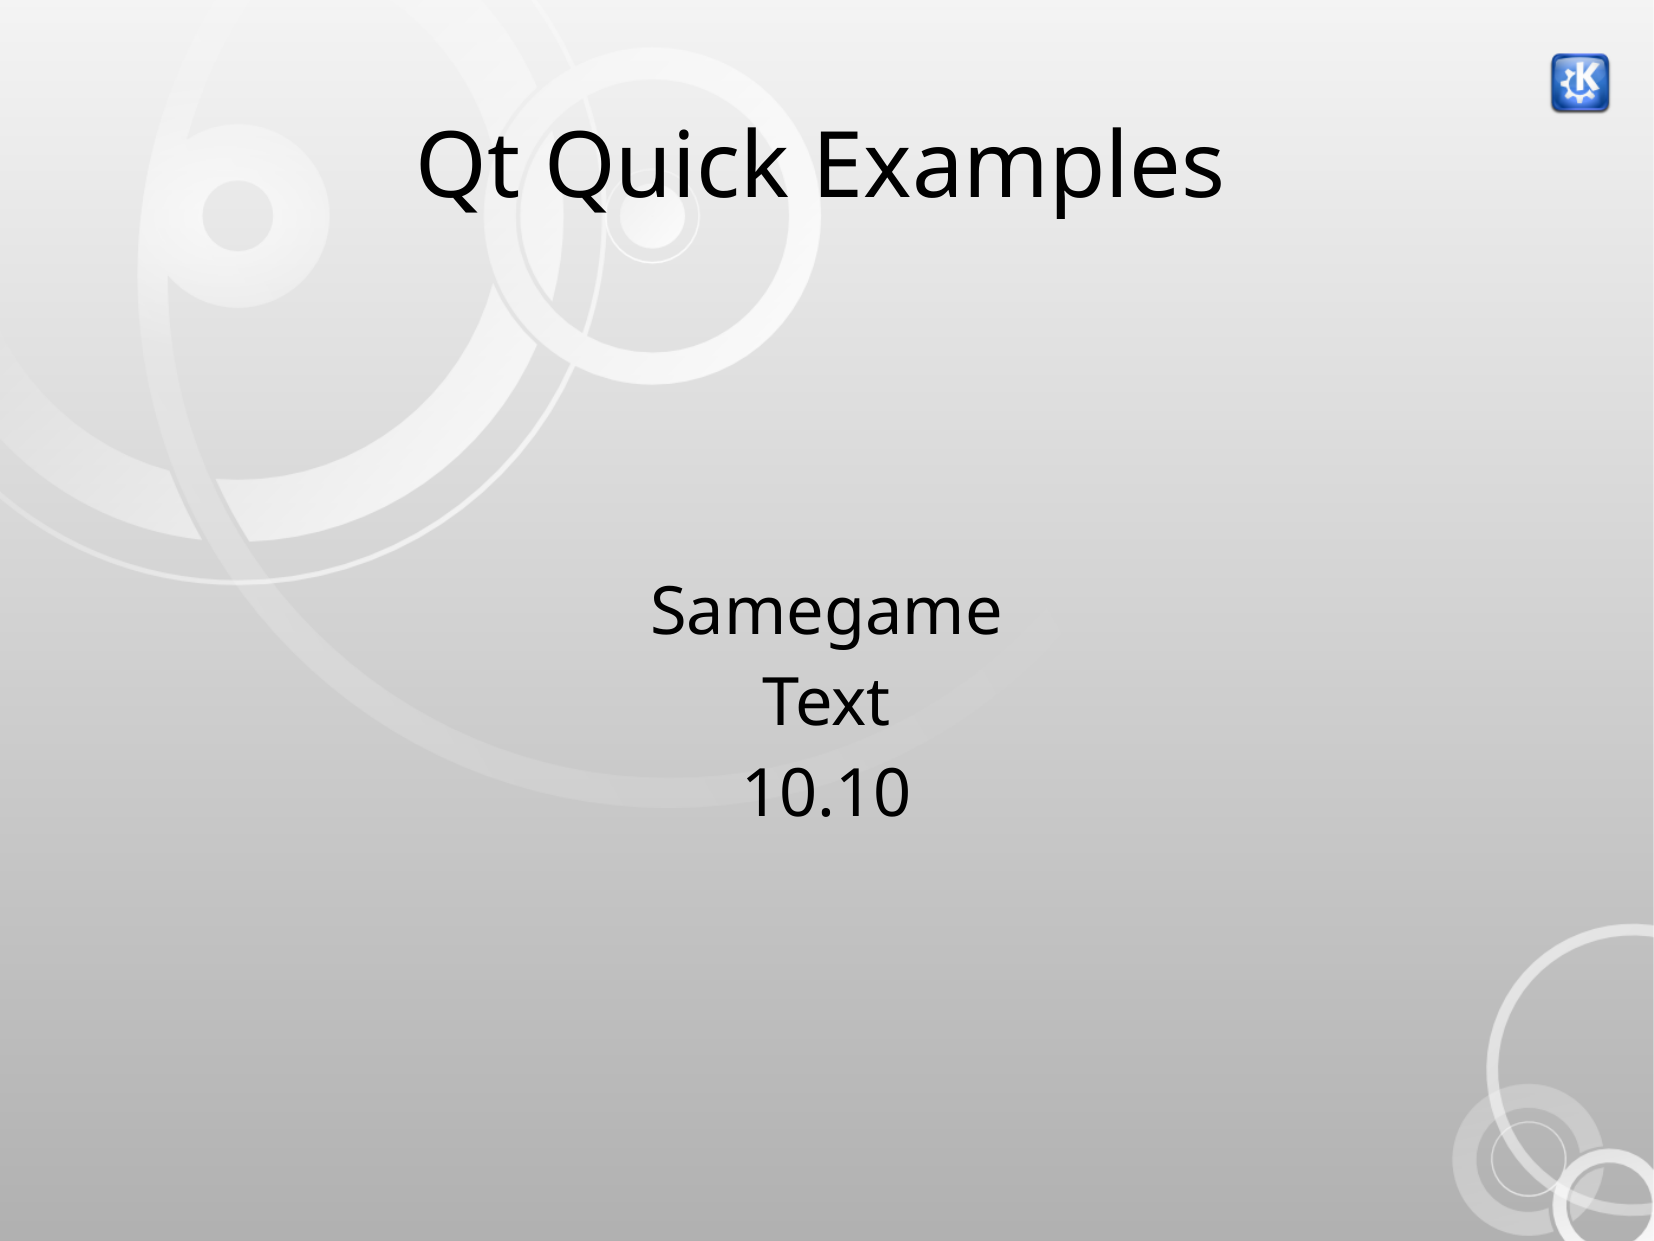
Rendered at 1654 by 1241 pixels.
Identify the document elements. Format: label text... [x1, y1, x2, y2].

title Qt Quick Examples [76, 66, 1565, 259]
picture [0, 0, 1654, 1241]
subtitle Samegame Text 10.10 [82, 297, 1571, 1102]
